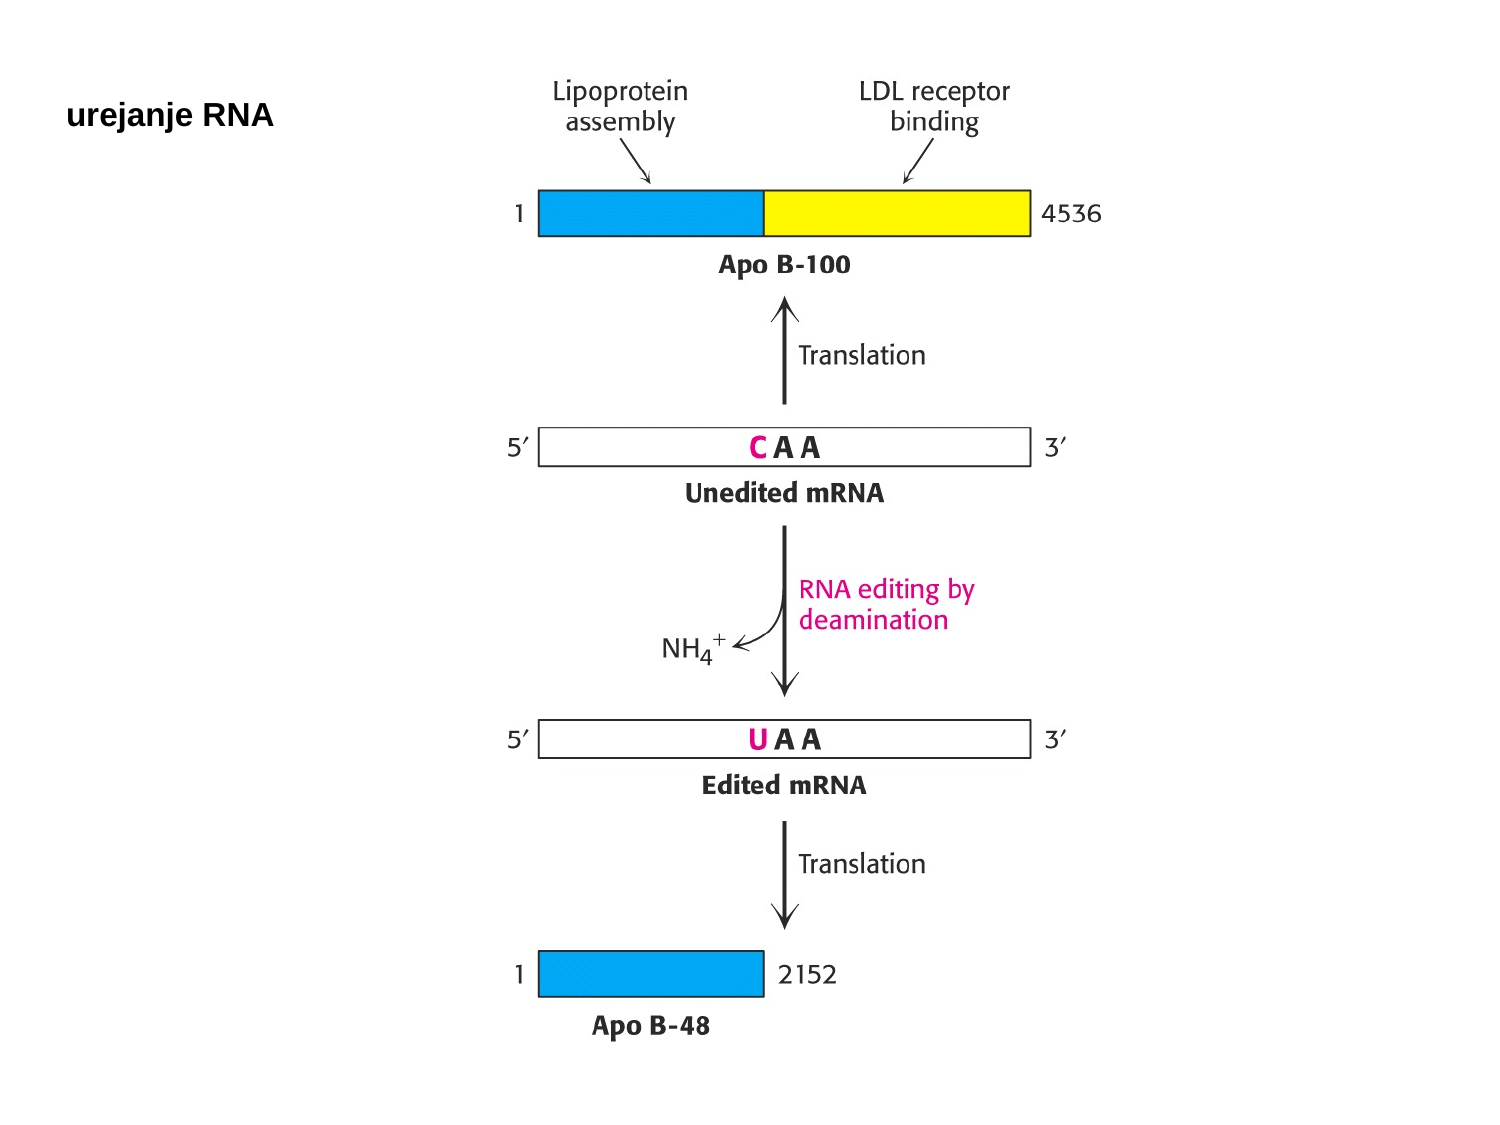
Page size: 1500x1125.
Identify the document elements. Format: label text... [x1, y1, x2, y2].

text_box urejanje RNA [51, 85, 290, 141]
picture [490, 66, 1118, 1047]
